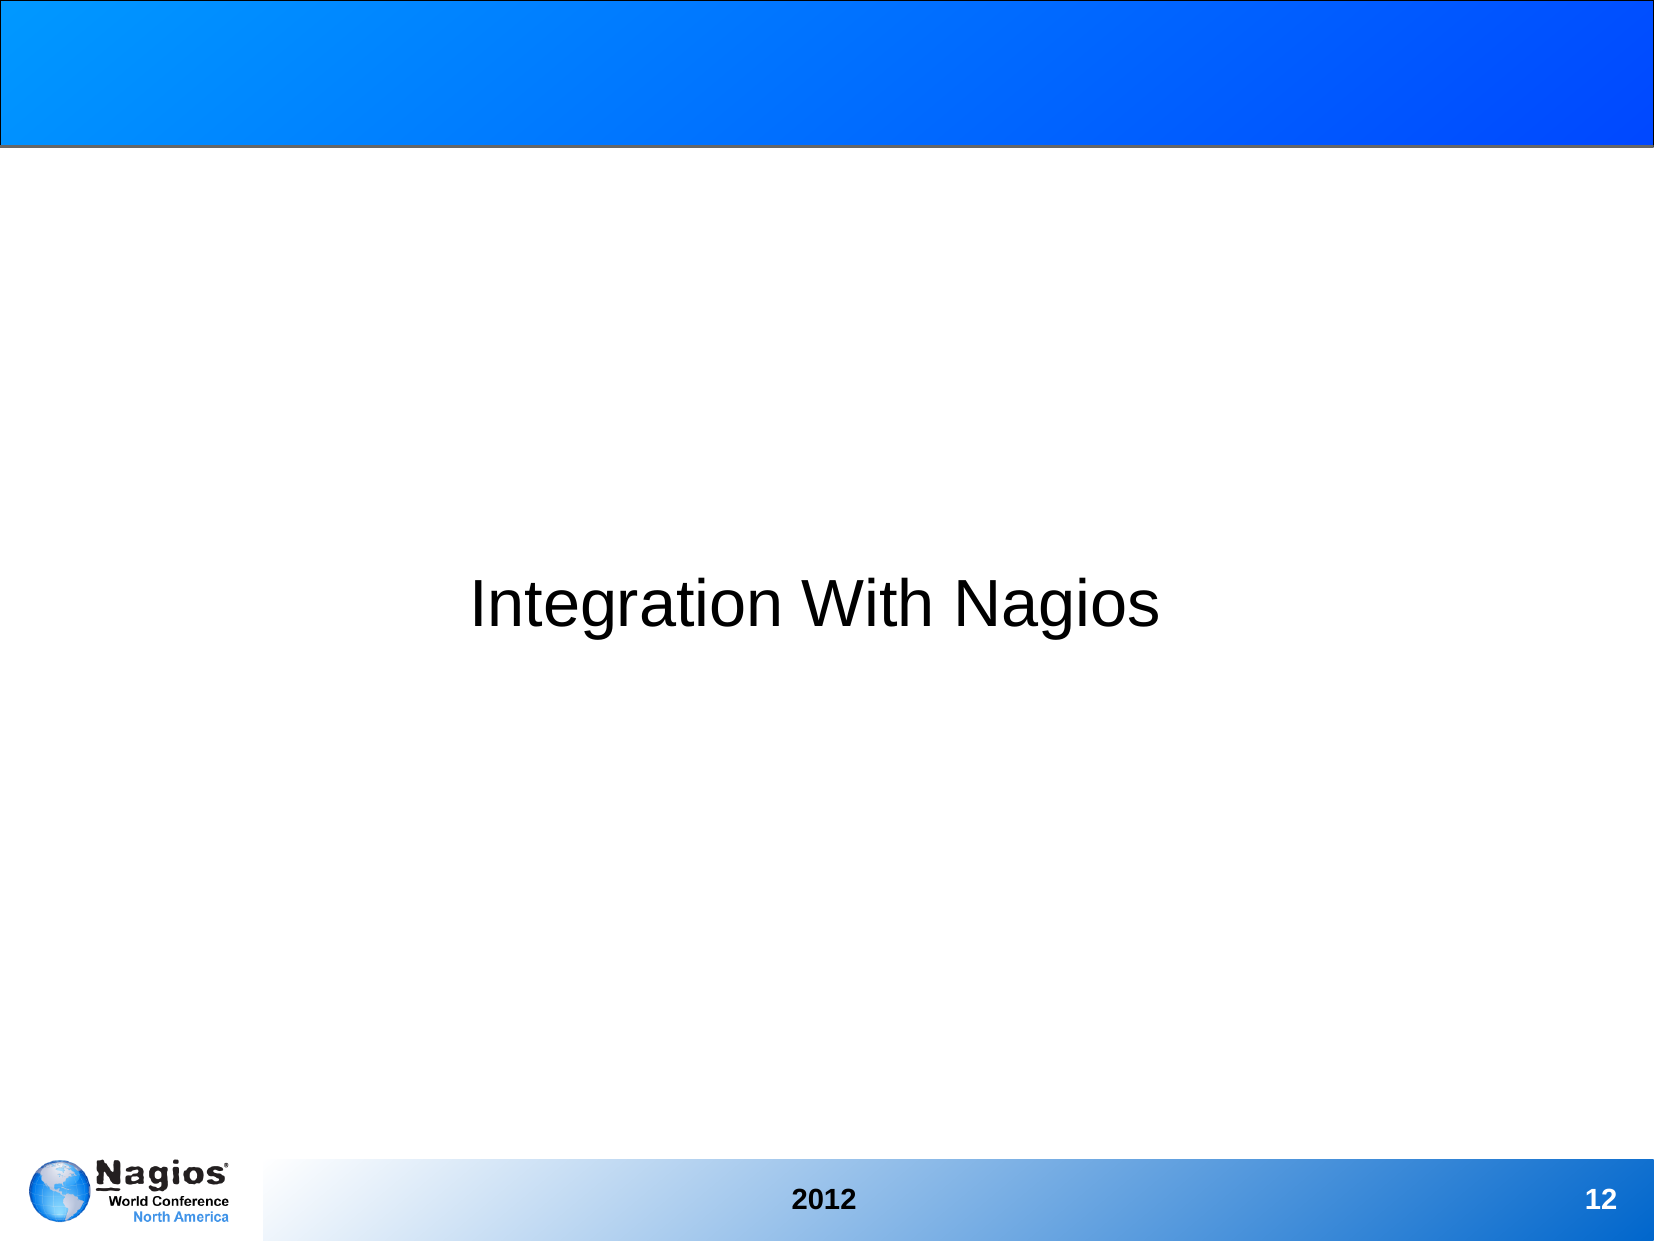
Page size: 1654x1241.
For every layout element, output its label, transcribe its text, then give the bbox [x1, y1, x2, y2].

picture [29, 1159, 229, 1235]
list Integration With Nagios [80, 253, 1569, 1072]
